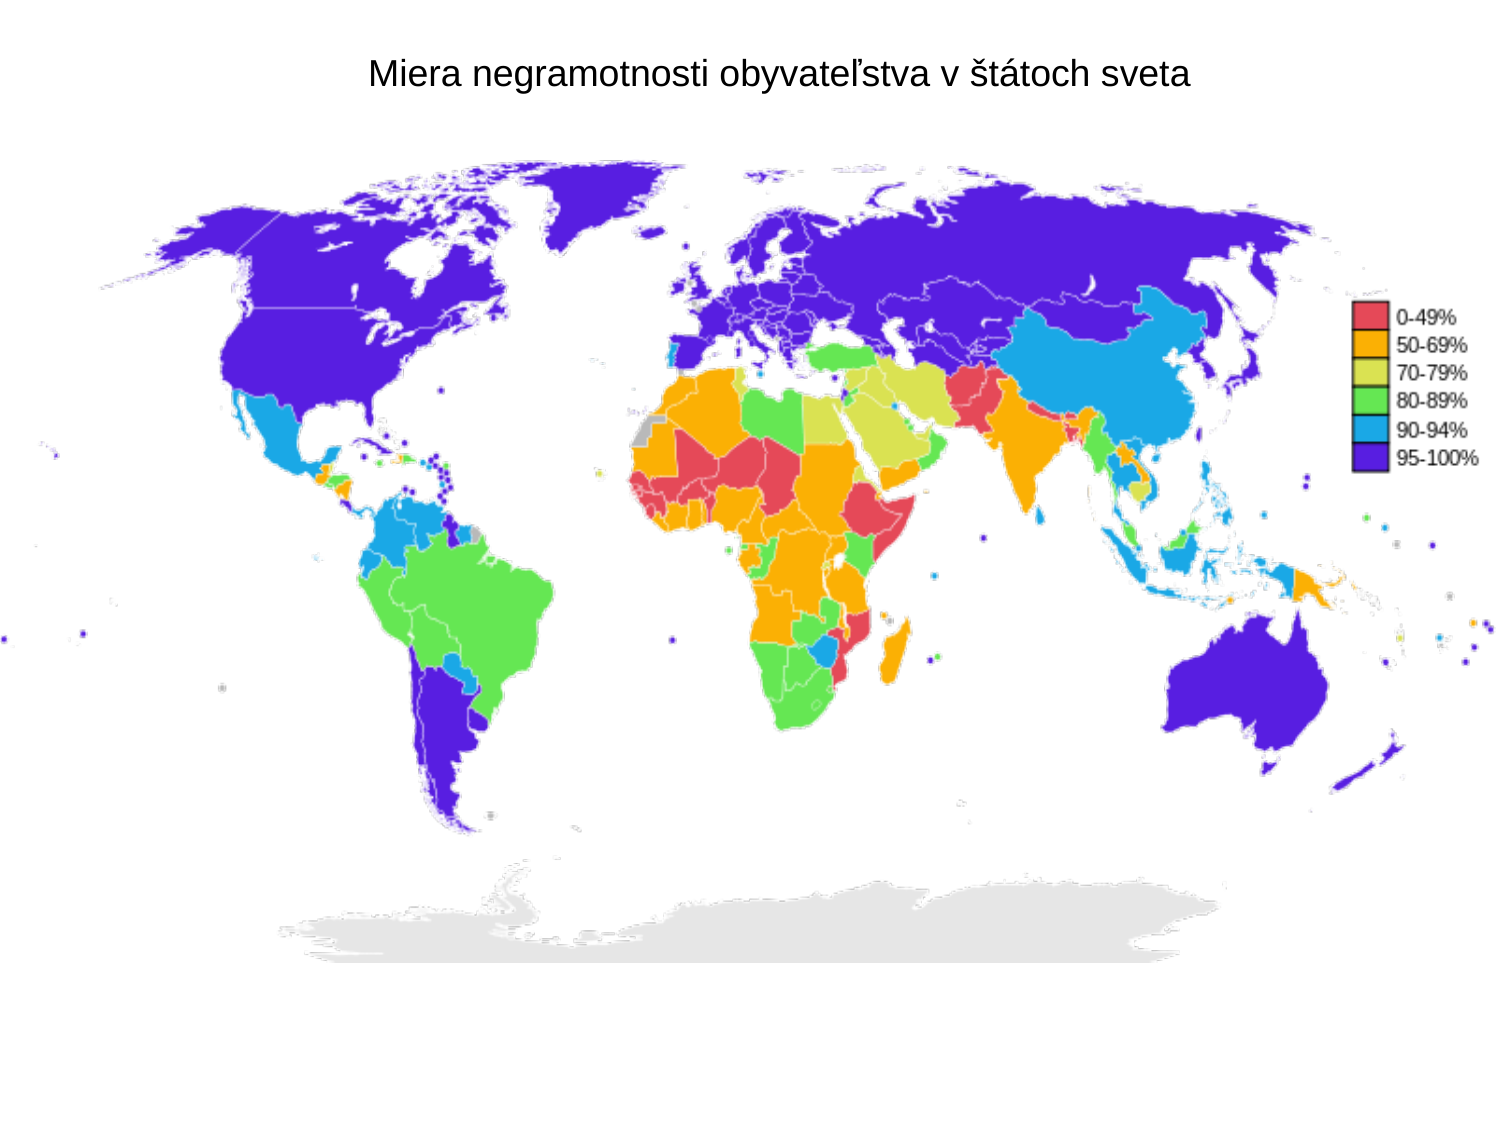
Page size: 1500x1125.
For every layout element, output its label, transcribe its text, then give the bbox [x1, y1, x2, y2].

picture [0, 159, 1496, 963]
text_box Miera negramotnosti obyvateľstva v štátoch sveta [271, 41, 1288, 102]
